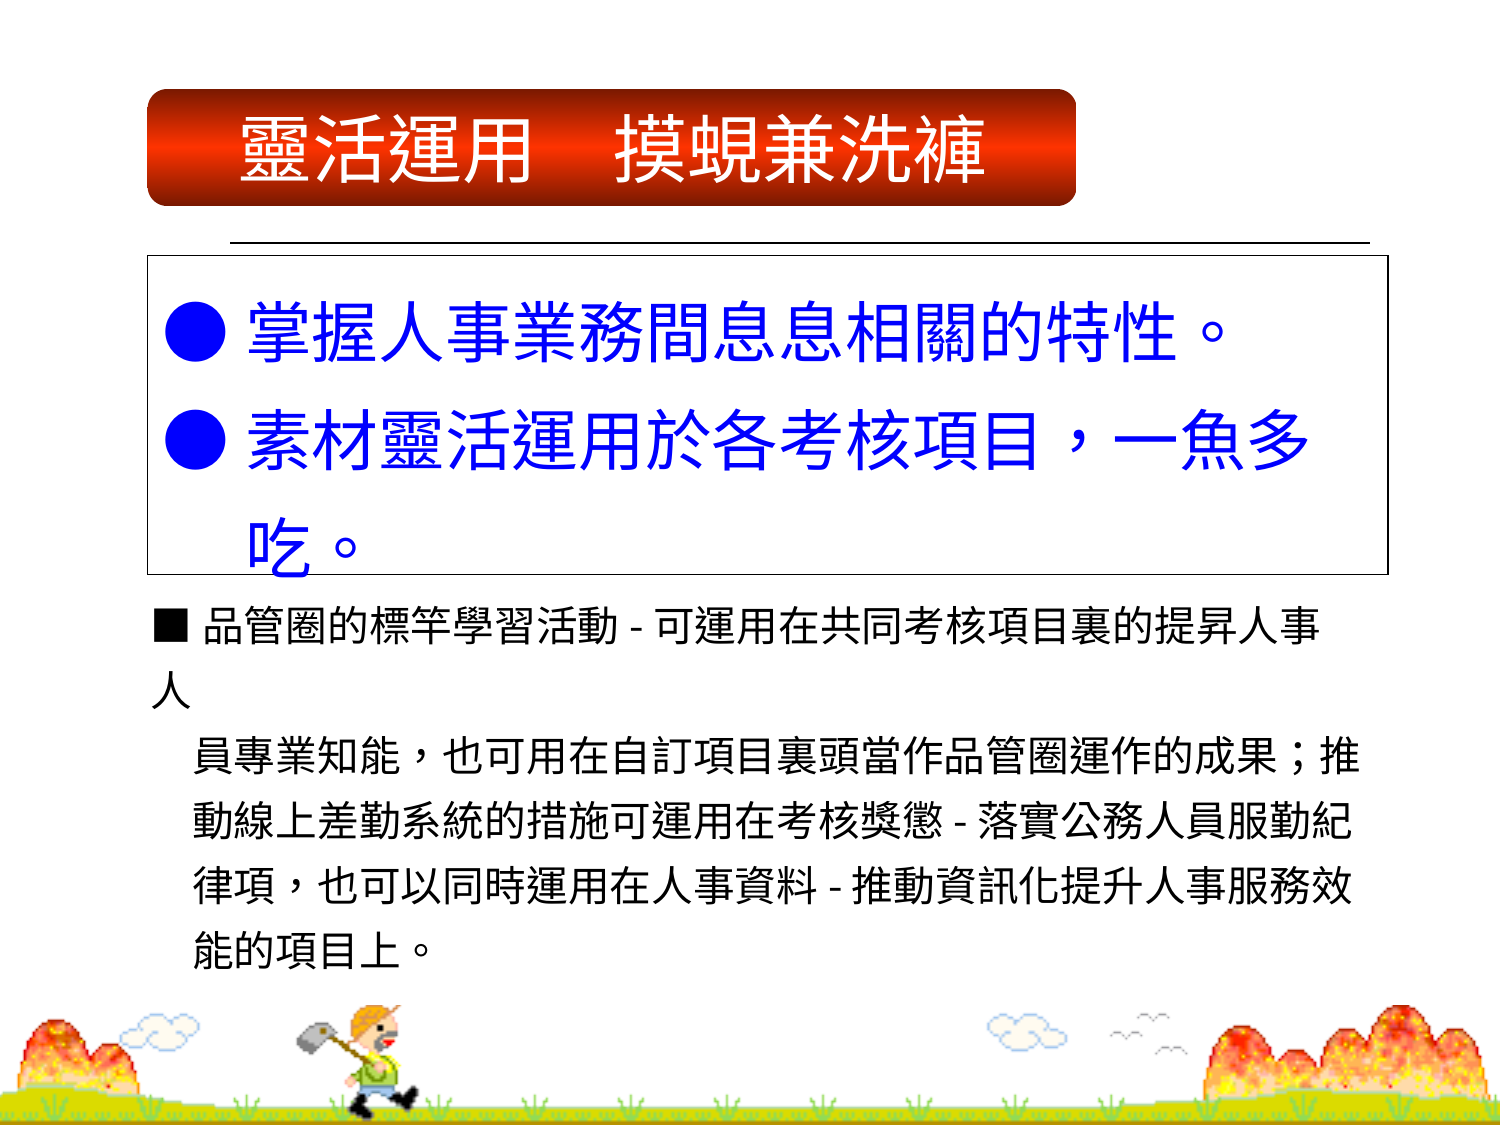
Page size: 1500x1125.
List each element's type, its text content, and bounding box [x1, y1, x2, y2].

text_box 靈活運用 摸蜆兼洗褲 [147, 89, 1077, 206]
text_box ●掌握人事業務間息息相關的特性。 ●素材靈活運用於各考核項目，一魚多 吃。 [148, 255, 1388, 575]
picture [0, 1005, 1500, 1125]
text_box ■品管圈的標竿學習活動-可運用在共同考核項目裏的提昇人事人 員專業知能，也可用在自訂項目裏頭當作品管圈運作的成果；推 動線上差勤系統的措施可運用在考核獎懲-落實公務人員服勤紀 律項，也可以同時運用在人事資料-推動資訊化提升人事服務效 能的項目上。 [135, 577, 1377, 983]
